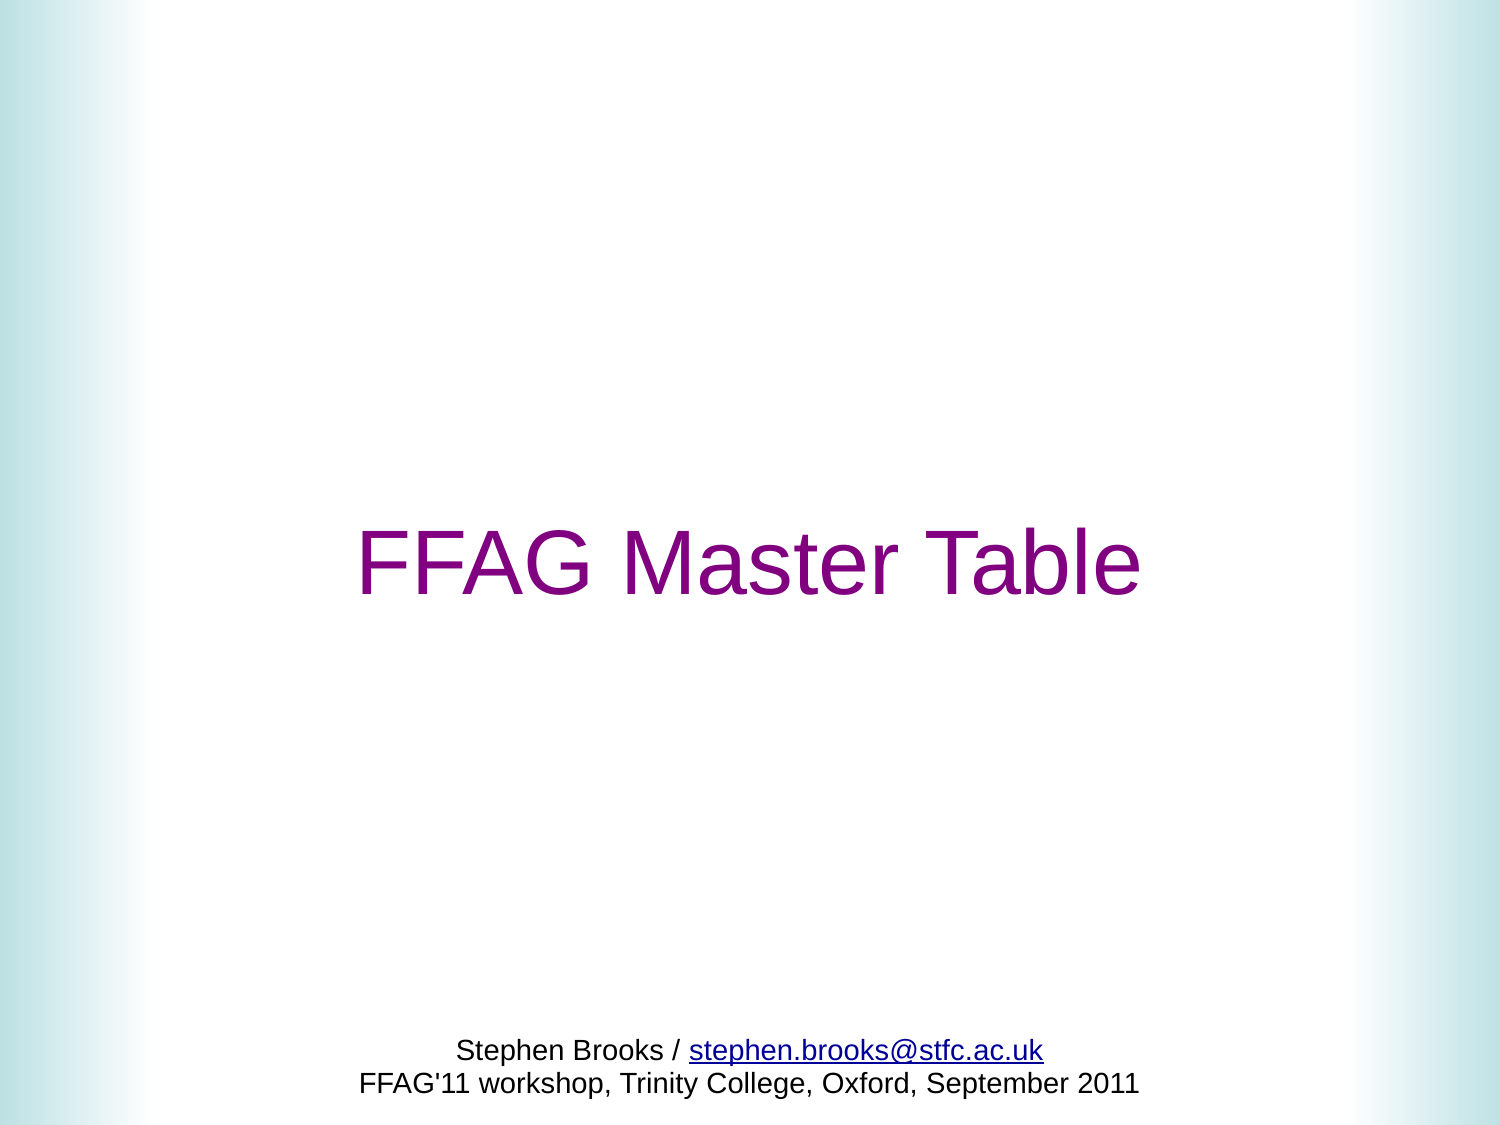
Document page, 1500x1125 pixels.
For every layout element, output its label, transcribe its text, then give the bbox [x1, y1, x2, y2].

title FFAG Master Table [75, 468, 1425, 657]
